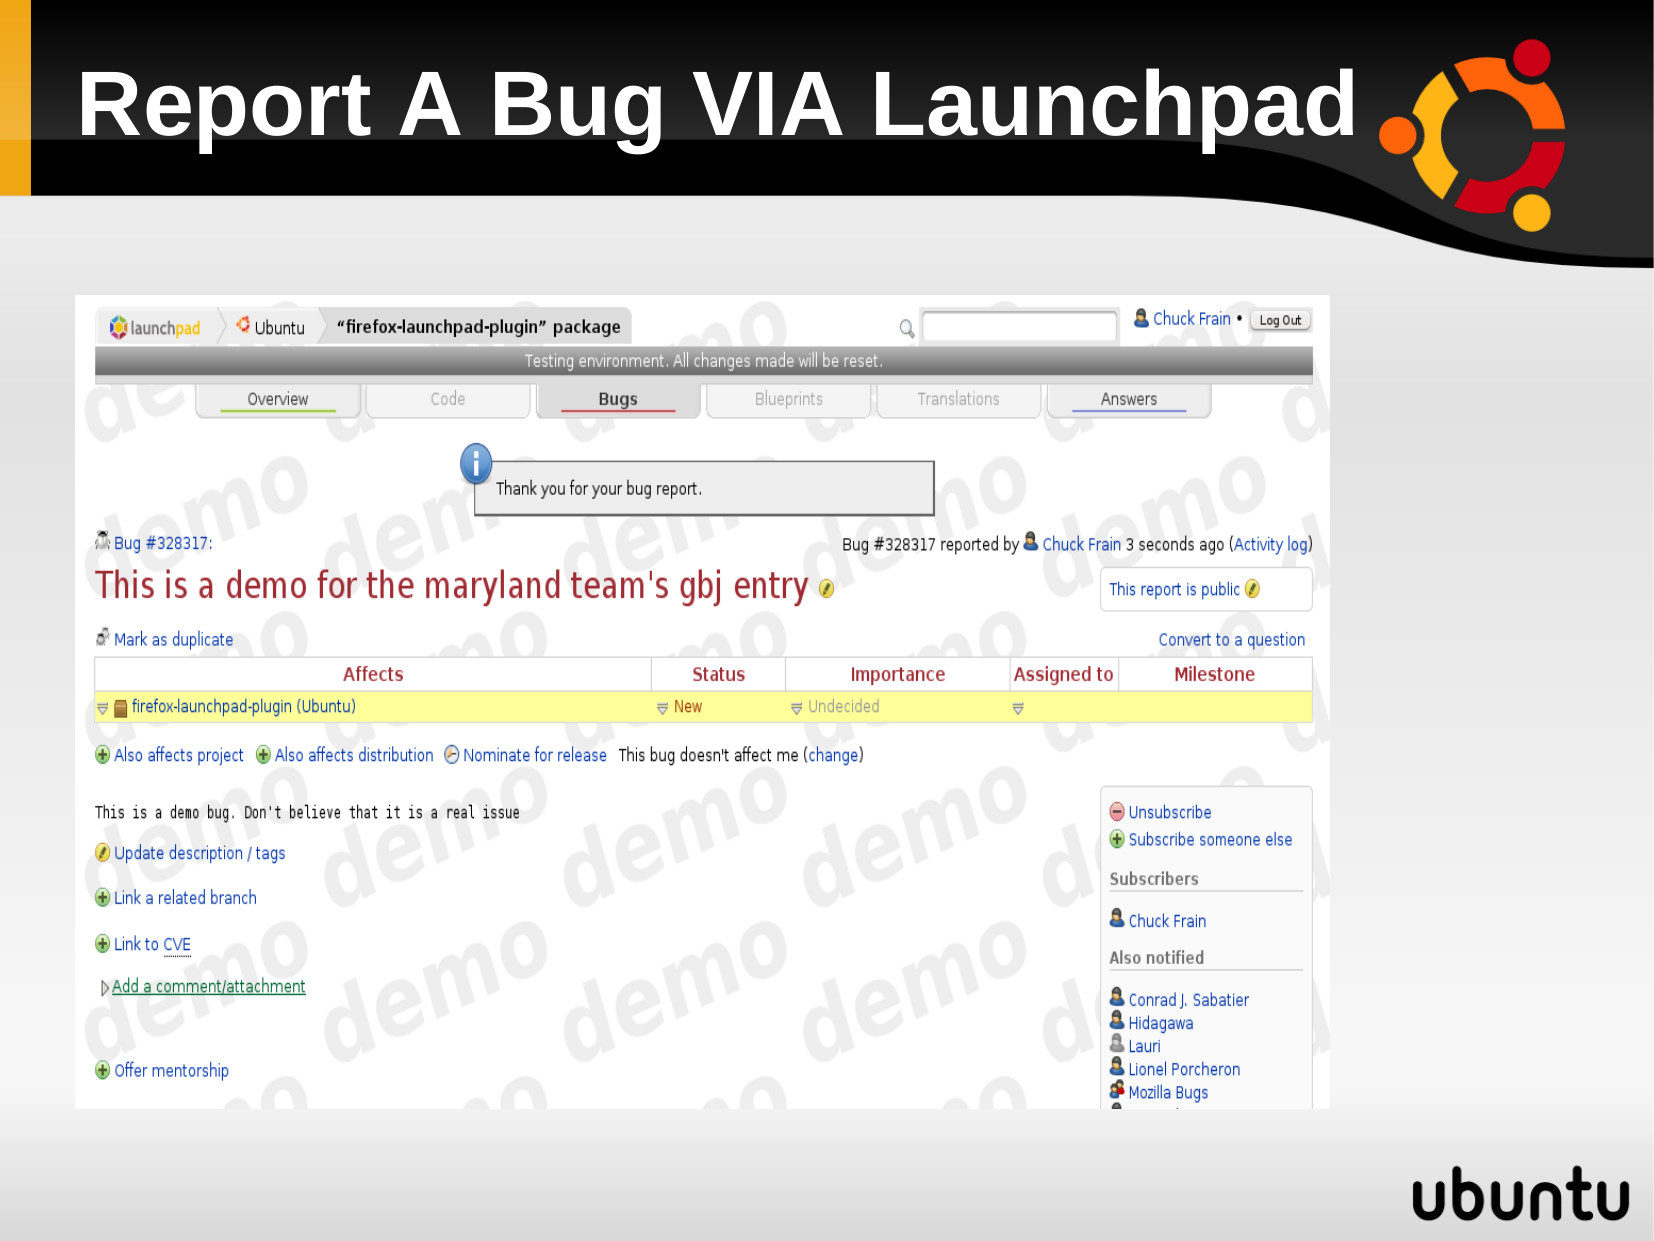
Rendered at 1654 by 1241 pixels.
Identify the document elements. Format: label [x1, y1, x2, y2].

picture [0, 0, 1654, 1241]
chart [0, 0, 1613, 1109]
